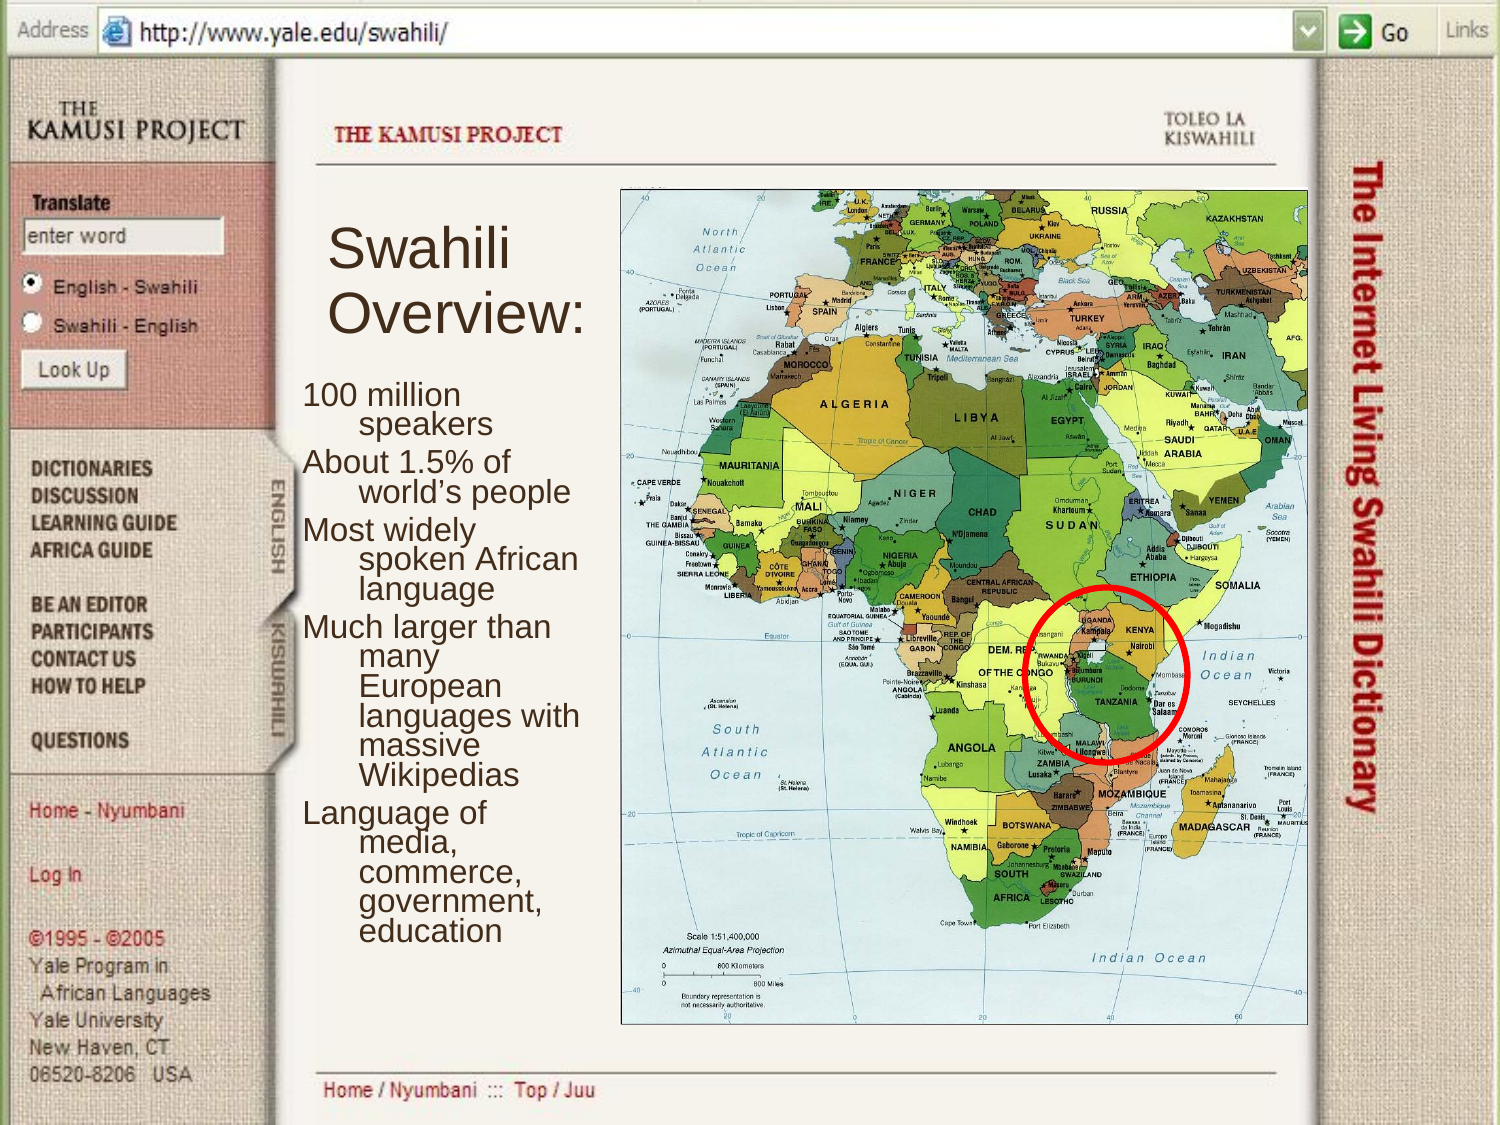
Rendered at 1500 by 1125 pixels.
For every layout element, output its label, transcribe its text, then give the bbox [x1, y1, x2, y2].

list 100 million speakers About 1.5% of world’s people Most widely spoken African language Much larger than many European languages with massive Wikipedias Language of media, commerce, government, education [287, 375, 601, 1051]
picture [0, 0, 1500, 1125]
title Swahili Overview: [312, 199, 613, 363]
text_box [1024, 587, 1188, 763]
